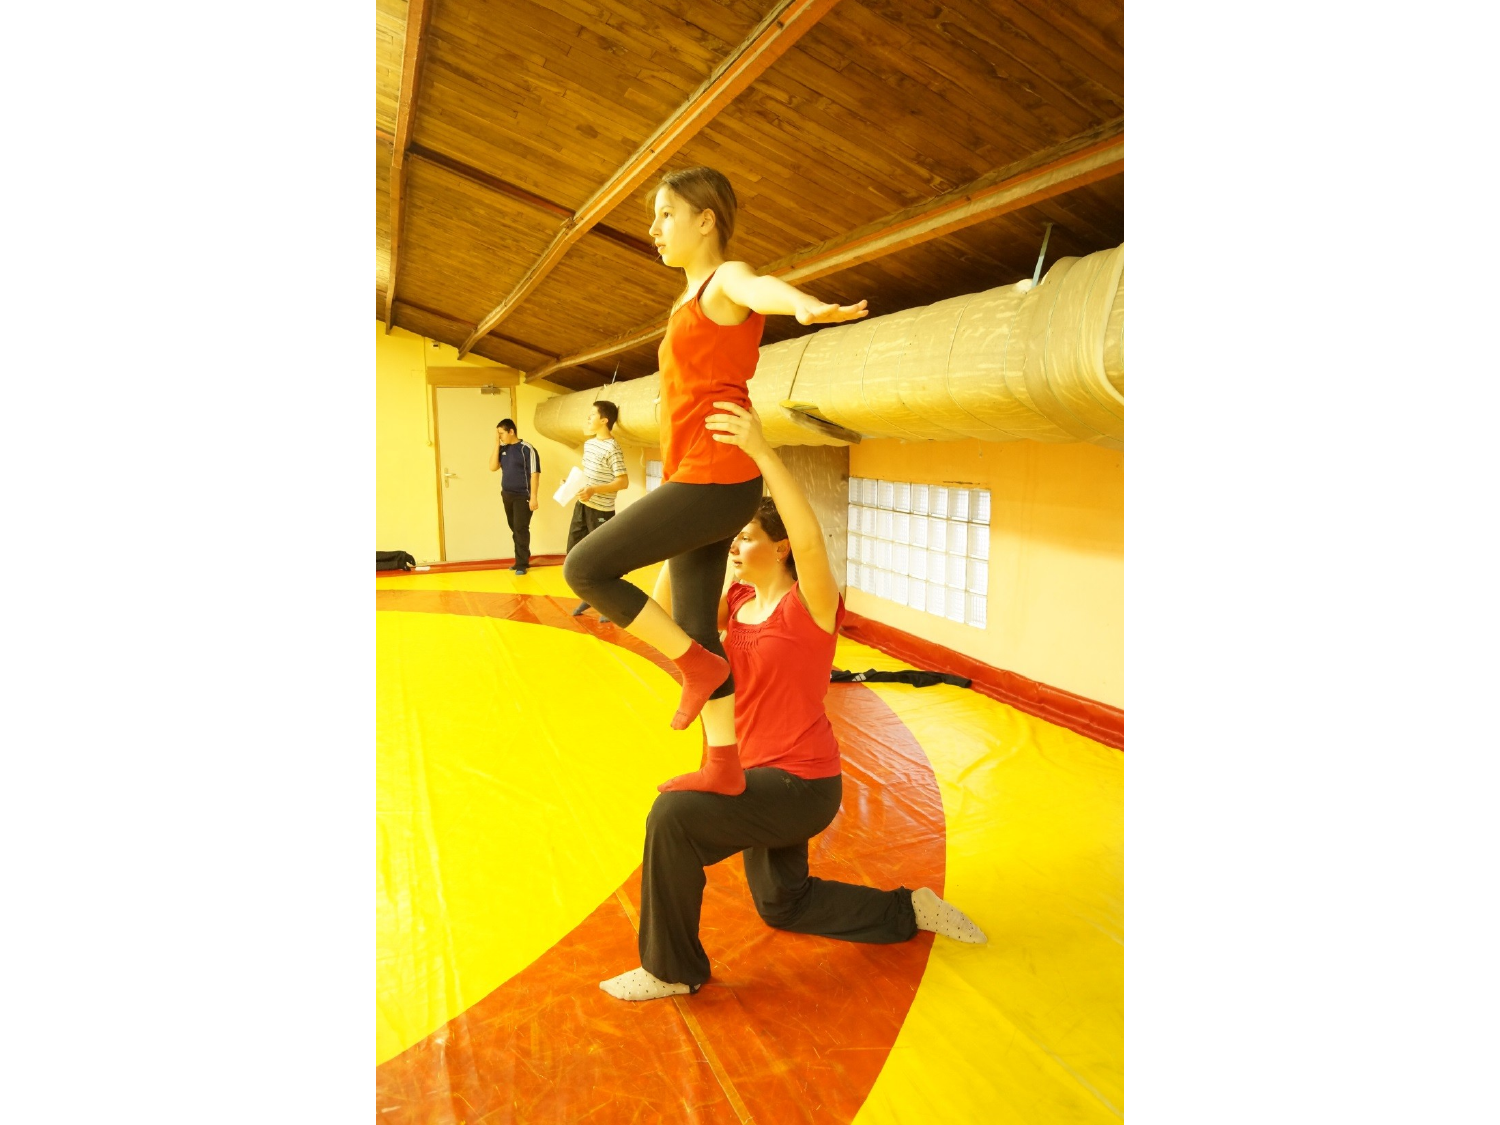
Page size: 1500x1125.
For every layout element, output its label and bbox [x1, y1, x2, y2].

picture [376, 0, 1124, 1125]
